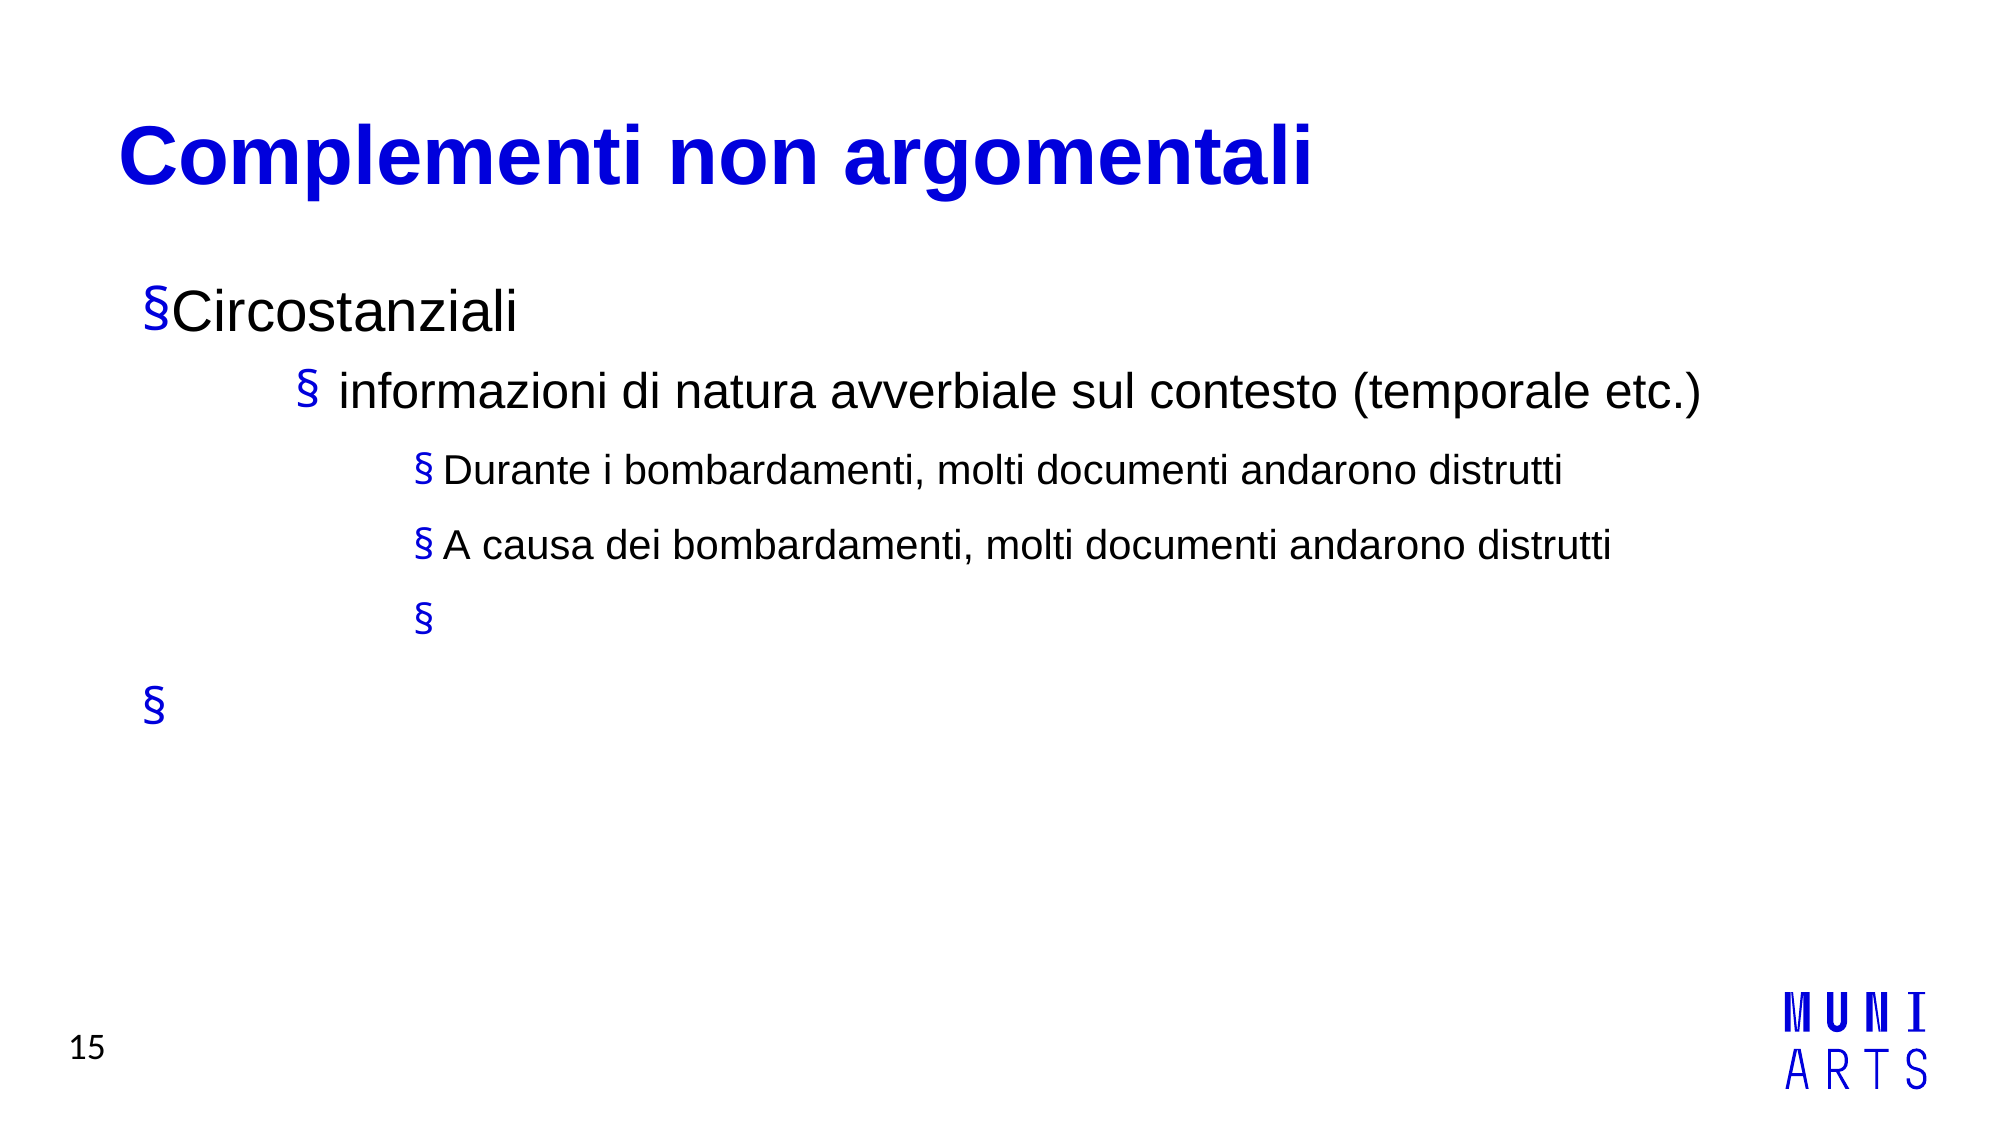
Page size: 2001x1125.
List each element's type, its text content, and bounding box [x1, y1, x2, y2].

text_box [67, 1021, 110, 1063]
list Circostanziali informazioni di natura avverbiale sul contesto (temporale etc.) Durante i bombardamenti, molti documenti andarono distrutti A causa dei bombardamenti, molti documenti andarono distrutti [118, 268, 1976, 860]
title Complementi non argomentali [118, 118, 1883, 193]
